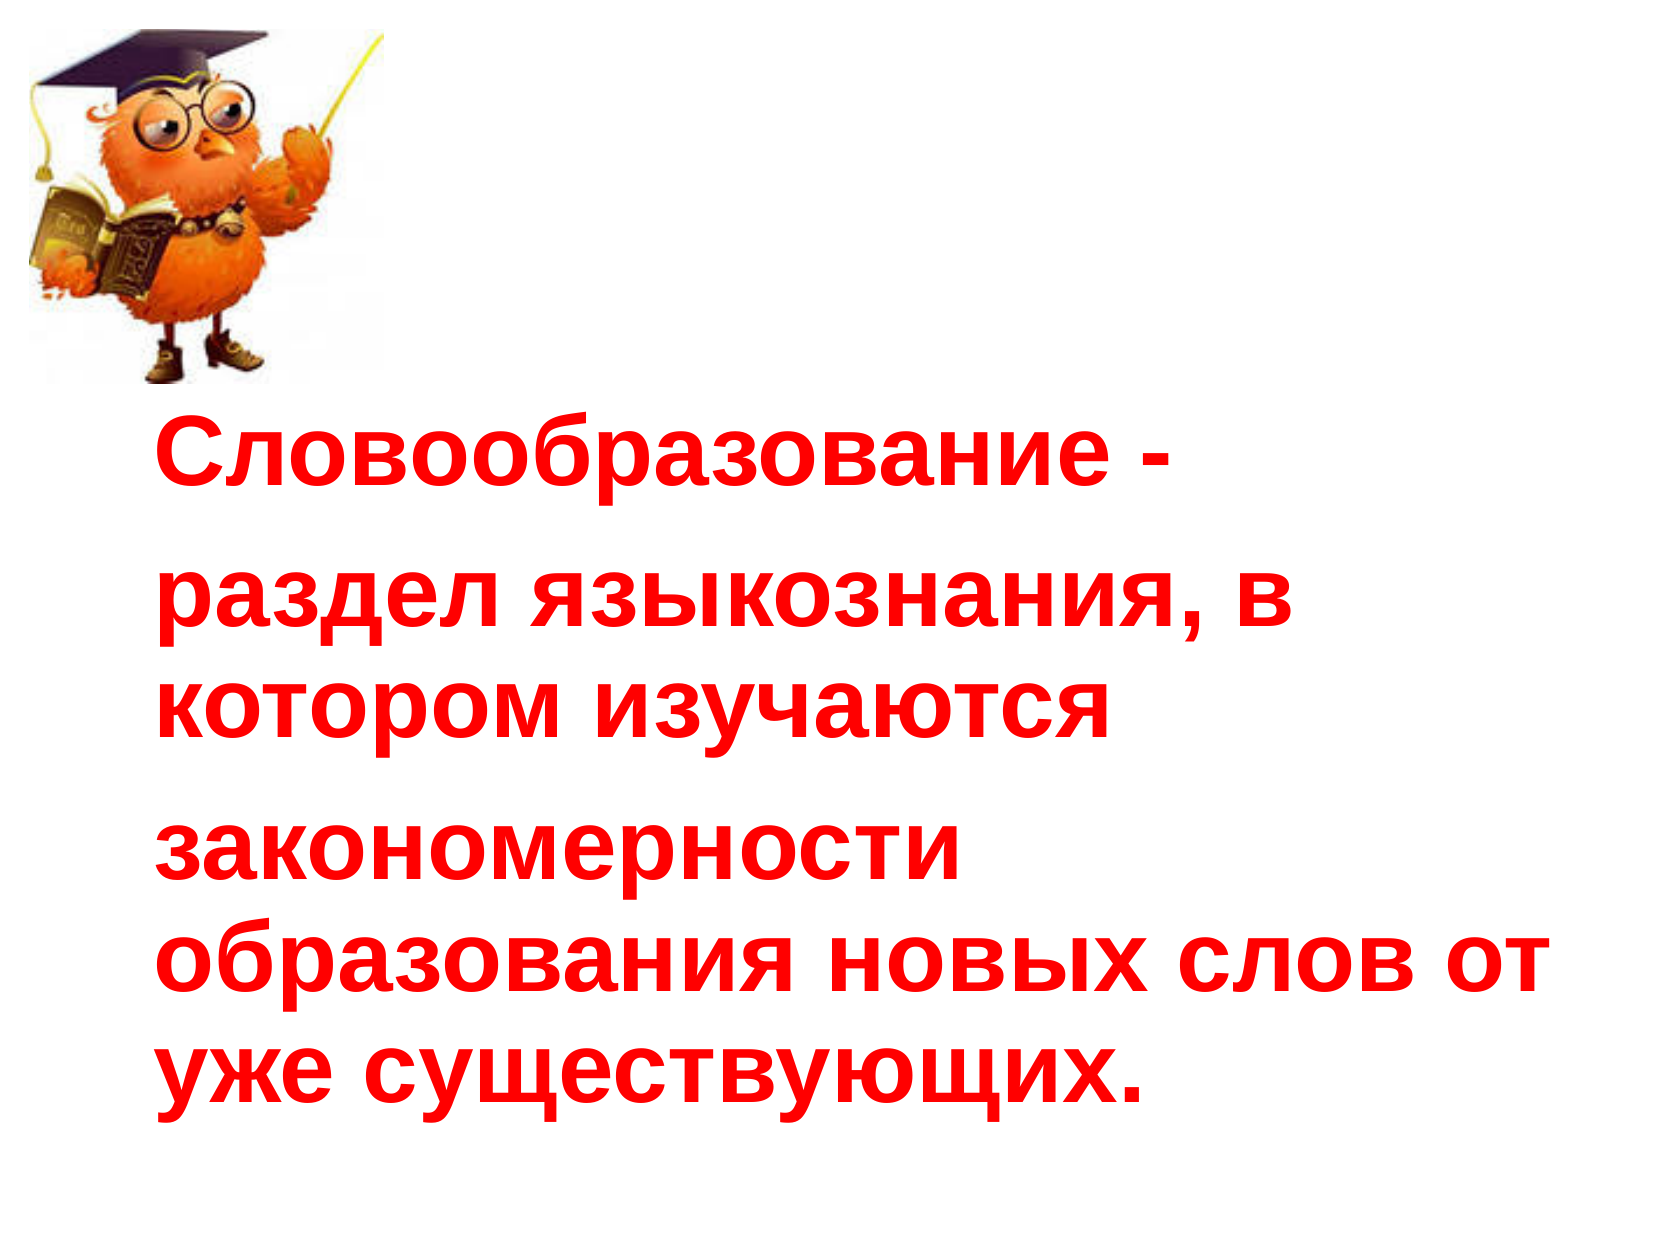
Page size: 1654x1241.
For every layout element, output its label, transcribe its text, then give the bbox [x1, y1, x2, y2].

picture [29, 29, 384, 384]
list Словообразование - раздел языкознания, в котором изучаются закономерности образования новых слов от уже существующих. [82, 290, 1571, 1228]
